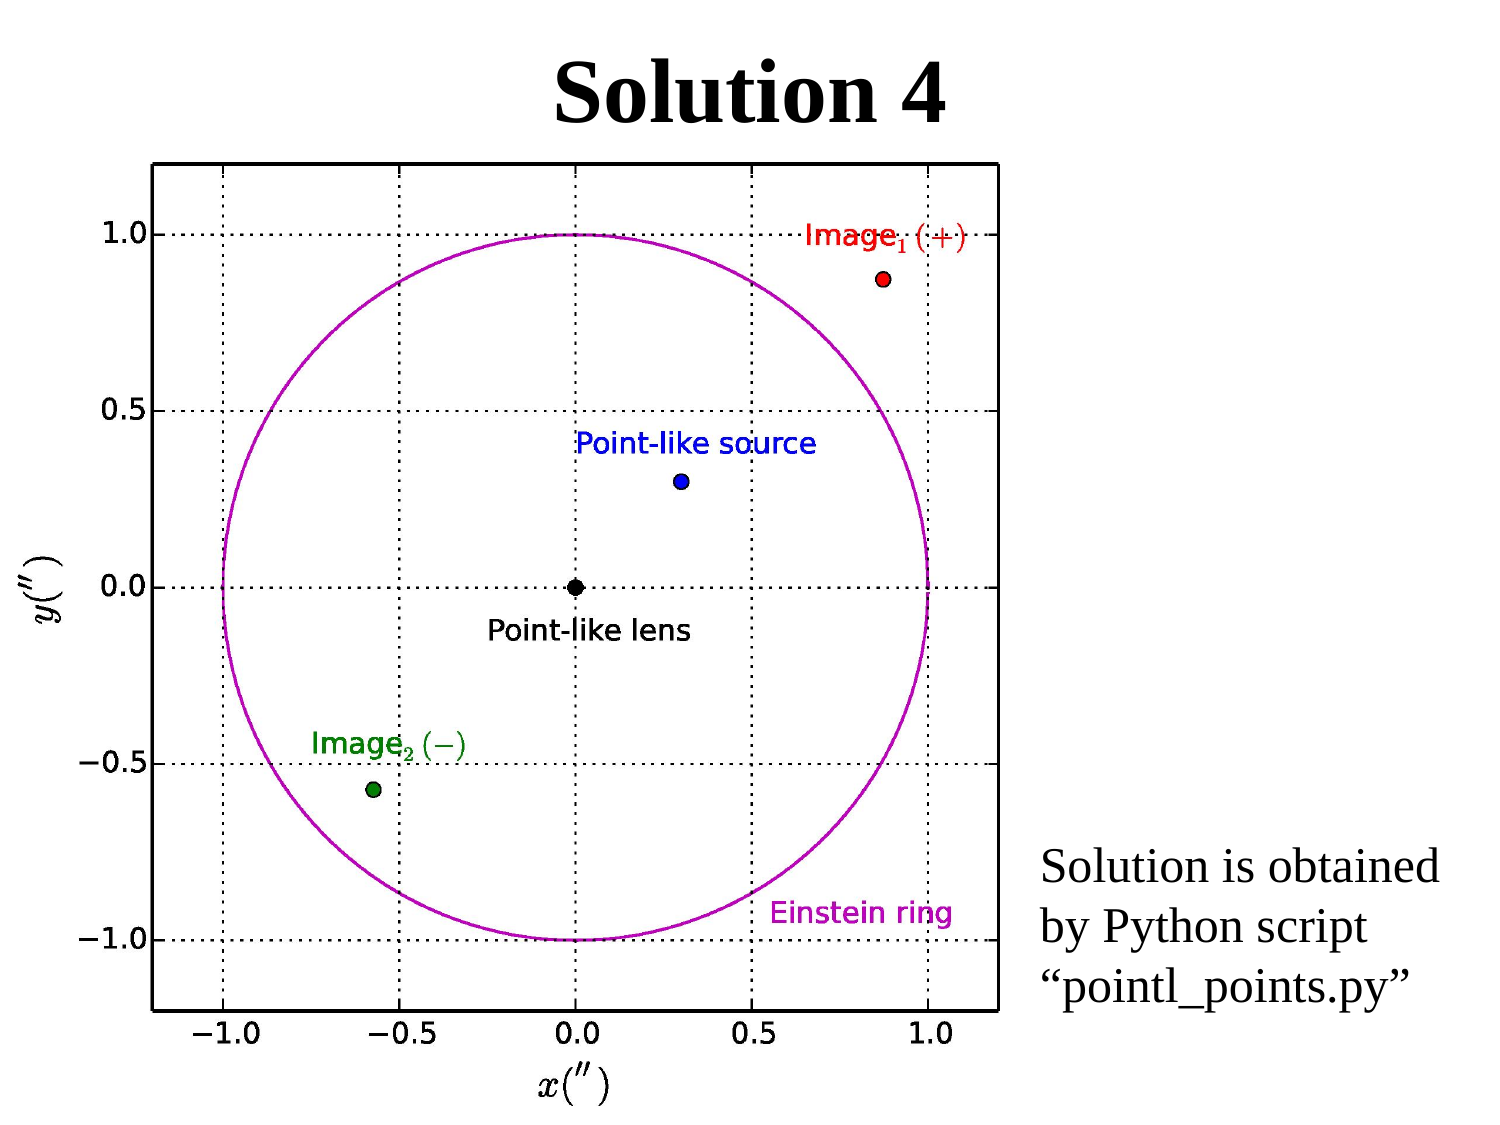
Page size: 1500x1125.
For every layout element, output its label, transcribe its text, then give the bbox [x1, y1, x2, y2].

picture [17, 162, 1000, 1106]
title Solution 4 [75, 33, 1426, 139]
text_box Solution is obtained by Python script “pointl_points.py” [1024, 825, 1475, 1025]
